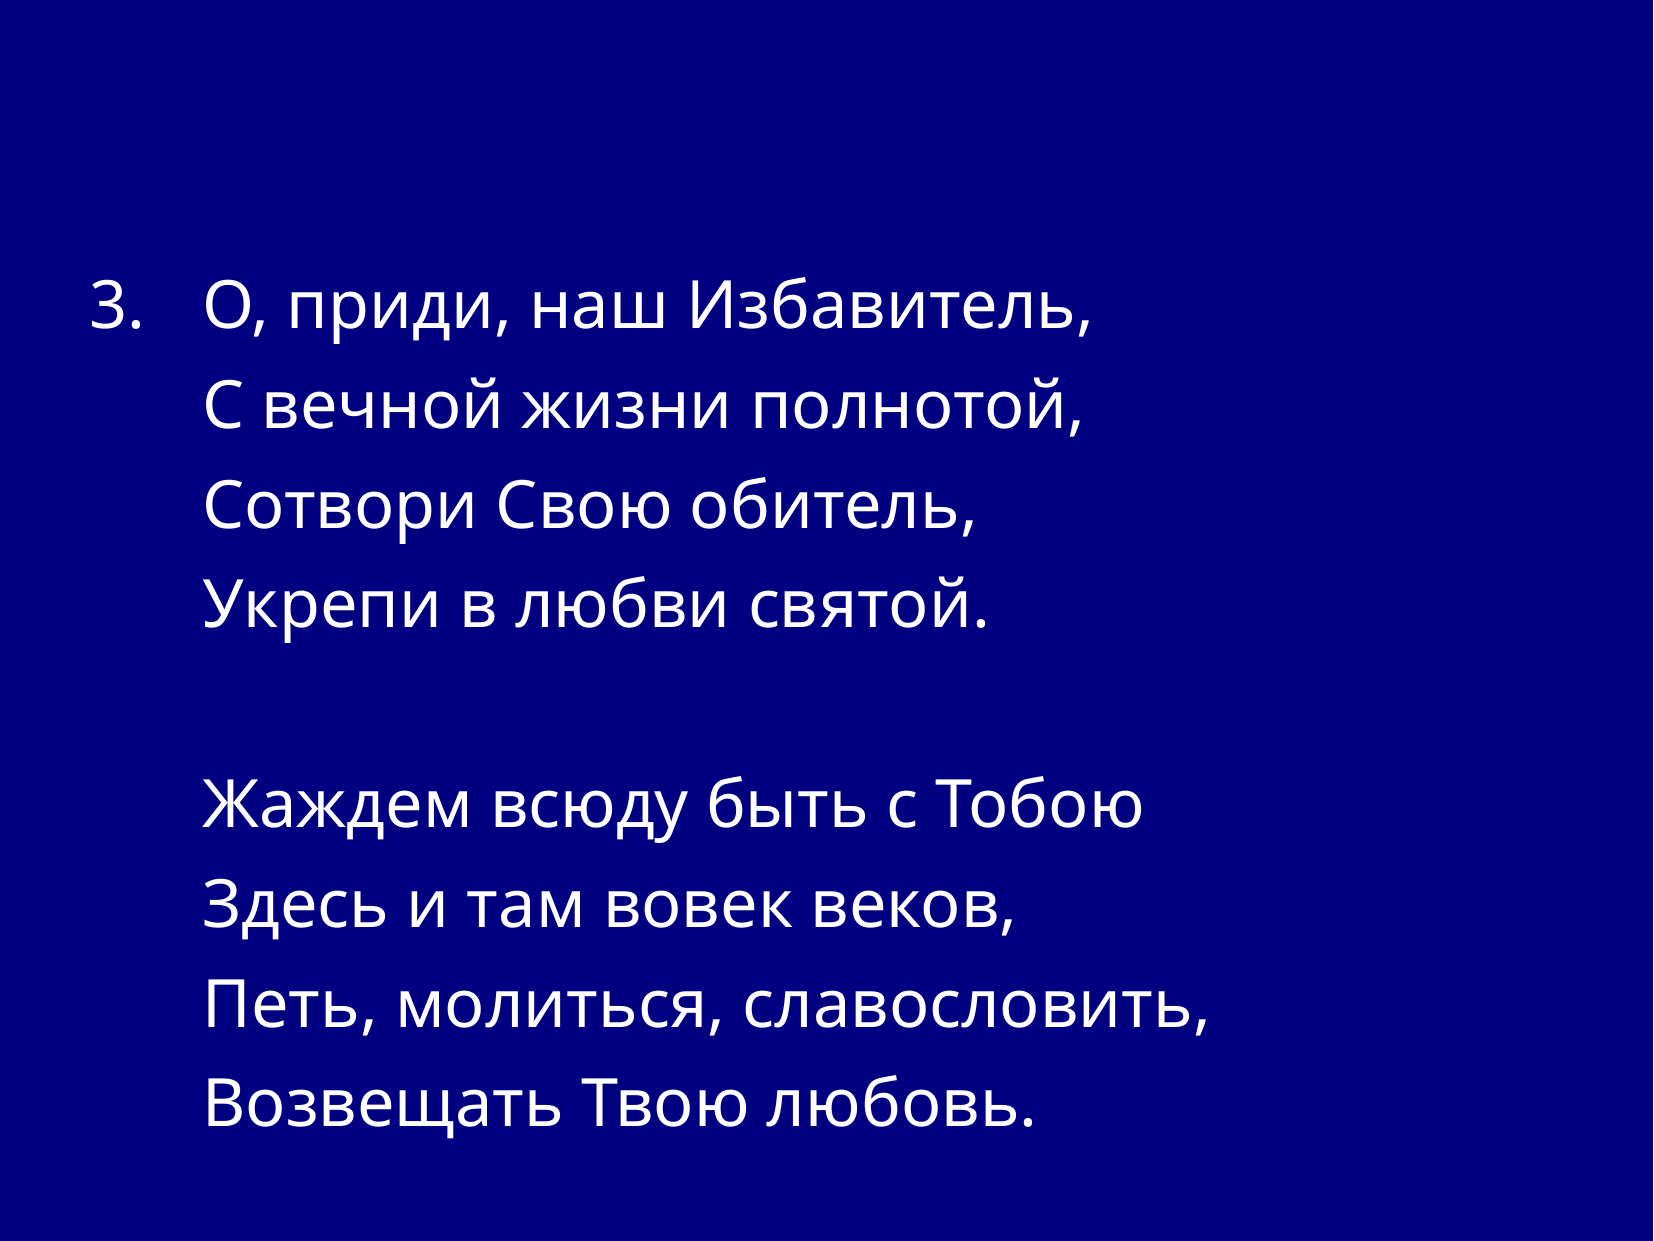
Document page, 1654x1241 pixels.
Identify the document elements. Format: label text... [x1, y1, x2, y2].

text_box 3. О, приди, наш Избавитель, С вечной жизни полнотой, Сотвори Свою обитель, Укрепи в любви святой. Жаждем всюду быть с Тобою Здесь и там вовек веков, Петь, молиться, славословить, Возвещать Твою любовь. [75, 150, 1576, 1163]
